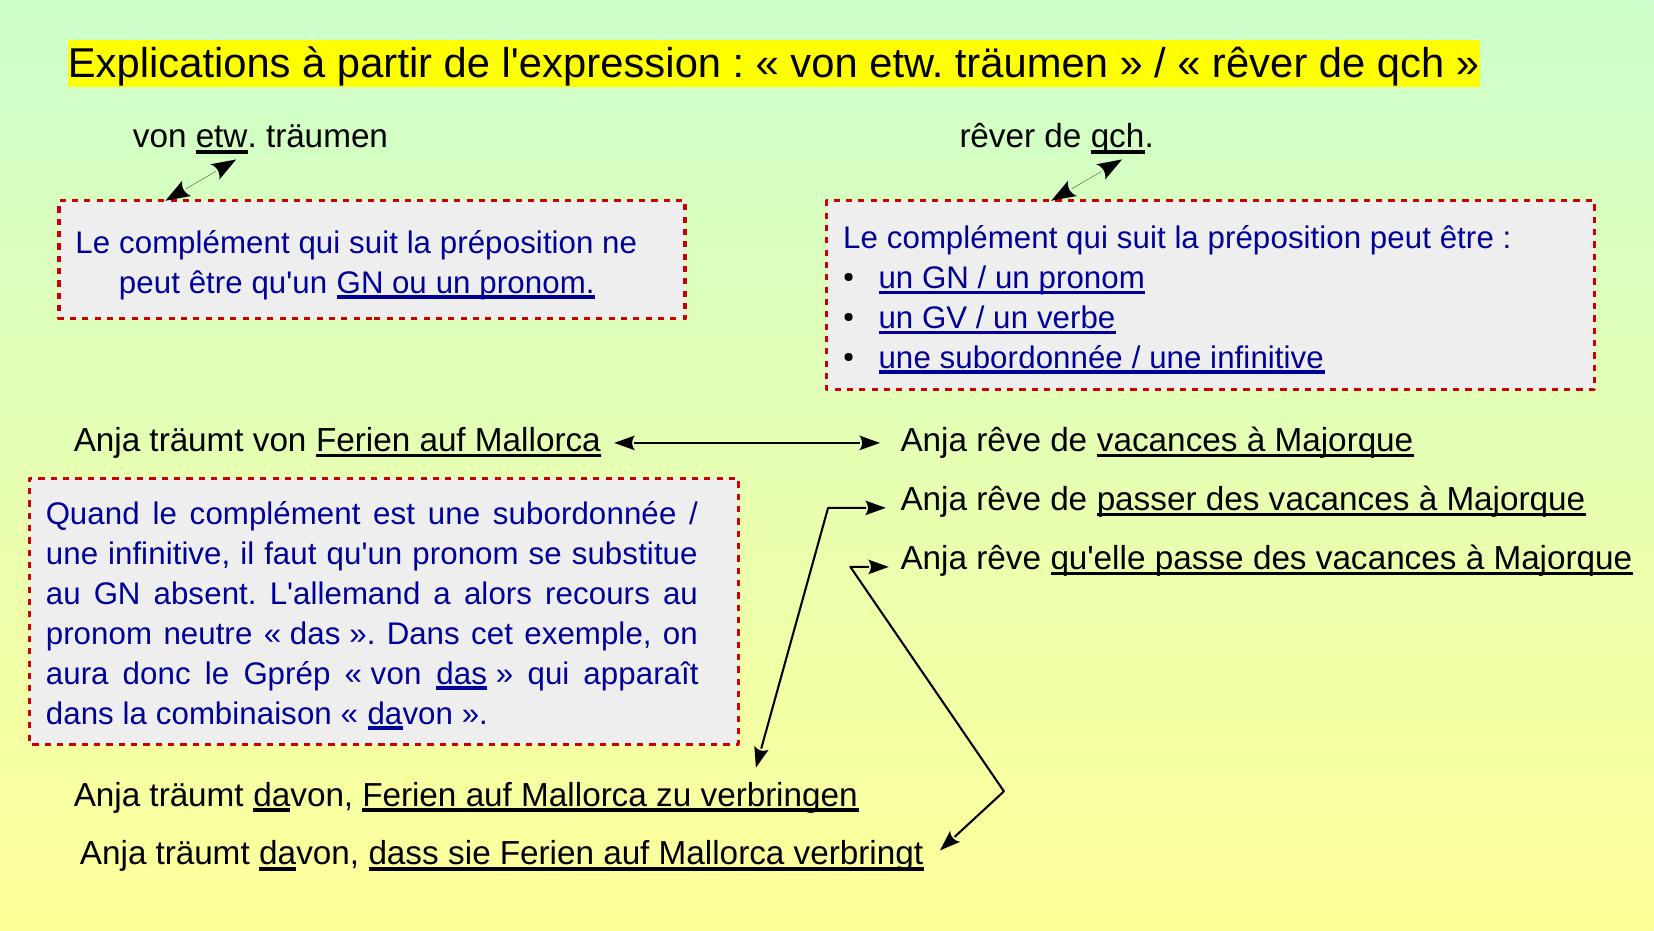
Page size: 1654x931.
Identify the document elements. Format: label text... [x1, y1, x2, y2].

text_box Anja träumt davon, Ferien auf Mallorca zu verbringen [59, 767, 874, 822]
text_box Anja rêve de passer des vacances à Majorque [885, 472, 1601, 527]
text_box Anja träumt von Ferien auf Mallorca [59, 413, 617, 467]
text_box Anja träumt davon, dass sie Ferien auf Mallorca verbringt [64, 826, 945, 881]
text_box von etw. träumen [118, 109, 403, 164]
text_box Le complément qui suit la préposition peut être : un GN / un pronom un GV / un verbe une subordonnée / une infinitive [826, 200, 1595, 390]
text_box Anja rêve de vacances à Majorque [885, 413, 1429, 467]
text_box rêver de qch. [944, 109, 1170, 164]
text_box Quand le complément est une subordonnée / une infinitive, il faut qu'un pronom se substitue au GN absent. L'allemand a alors recours au pronom neutre « das ». Dans cet exemple, on aura donc le Gprép « von das » qui apparaît dans la combinaison « davon ». [29, 478, 739, 745]
text_box Anja rêve qu'elle passe des vacances à Majorque [885, 531, 1648, 586]
text_box Le complément qui suit la préposition ne peut être qu'un GN ou un pronom. [59, 200, 686, 319]
text_box Explications à partir de l'expression : « von etw. träumen » / « rêver de qch » [53, 23, 1601, 103]
